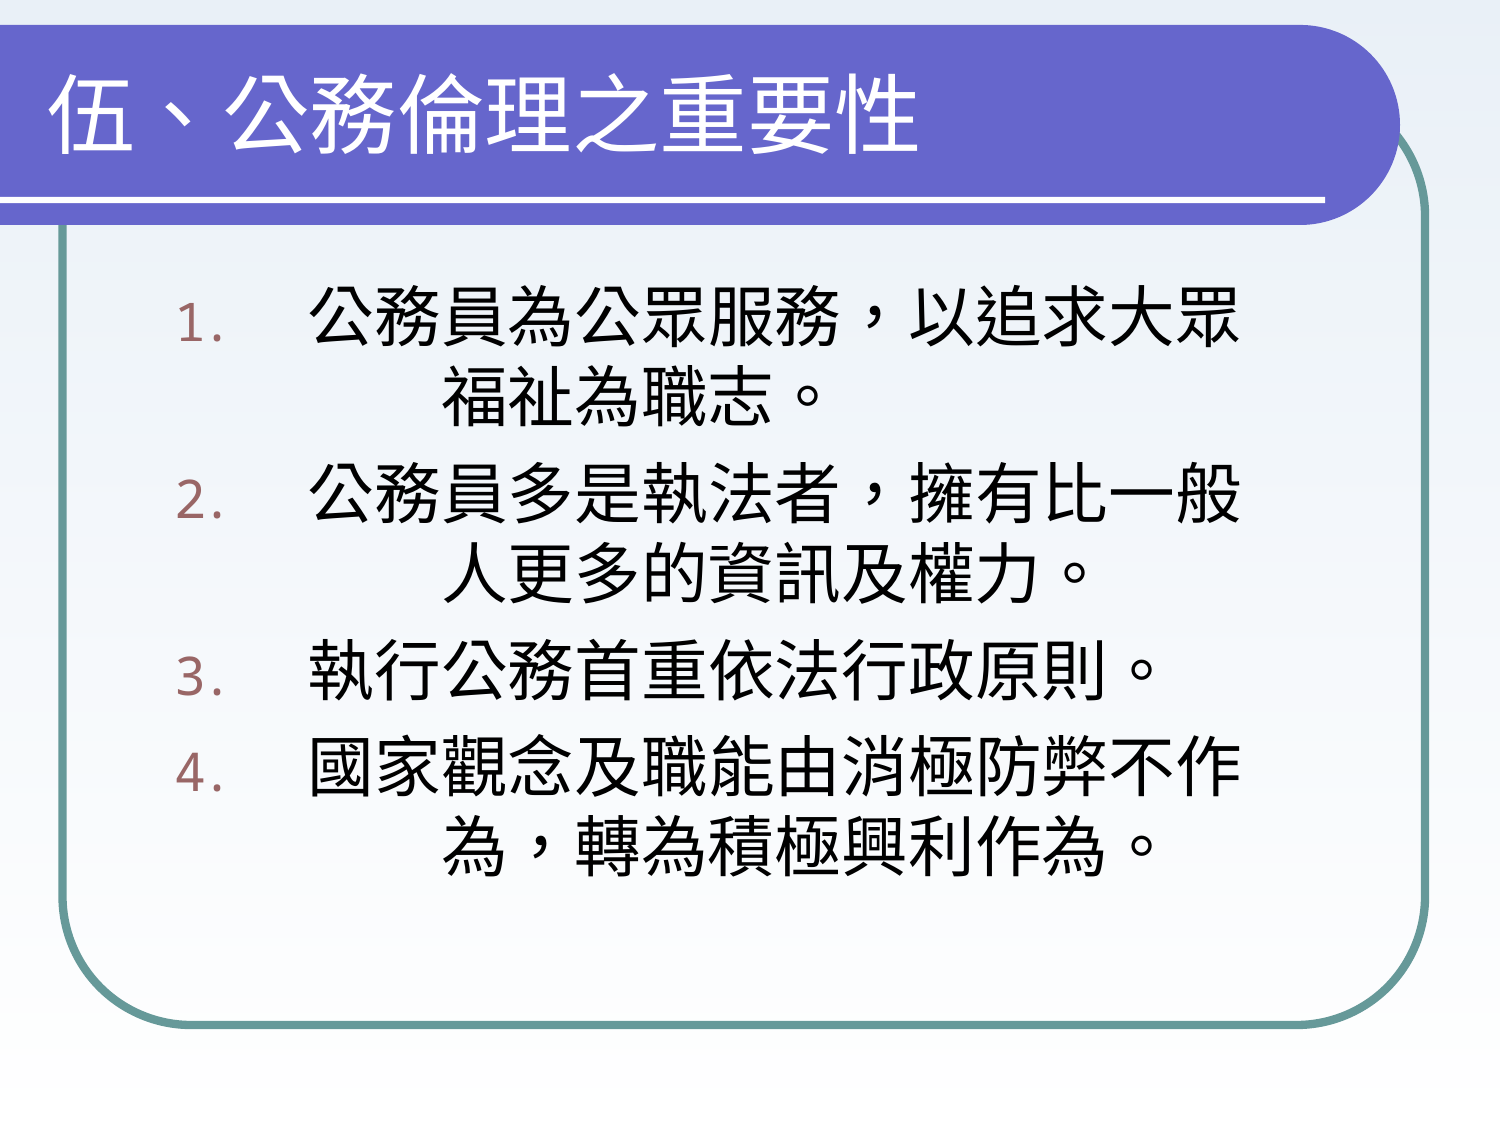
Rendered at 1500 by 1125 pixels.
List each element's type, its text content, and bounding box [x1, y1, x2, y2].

title 伍、公務倫理之重要性 [32, 37, 1347, 188]
list 公務員為公眾服務，以追求大眾福祉為職志。 公務員多是執法者，擁有比一般人更多的資訊及權力。 執行公務首重依法行政原則。 國家觀念及職能由消極防弊不作為，轉為積極興利作為。 [159, 267, 1317, 969]
